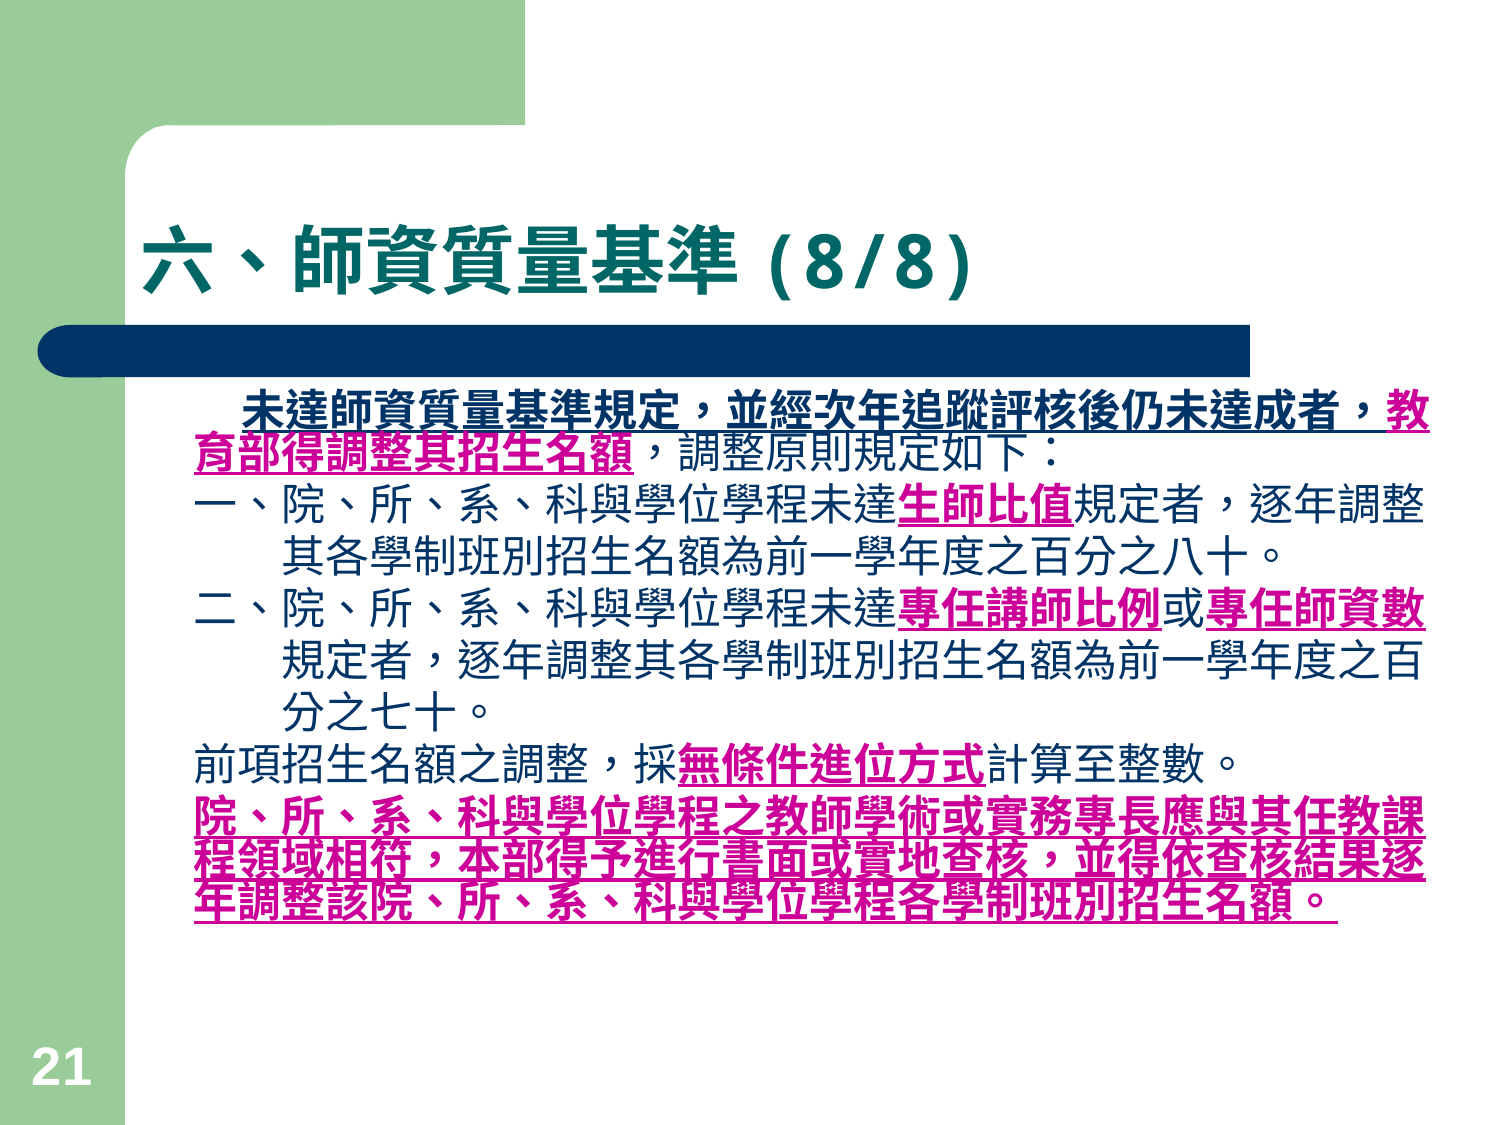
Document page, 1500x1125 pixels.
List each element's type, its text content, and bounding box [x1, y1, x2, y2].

text_box [13, 1023, 111, 1105]
title 六、師資質量基準(8/8) [125, 125, 1426, 313]
list 未達師資質量基準規定，並經次年追蹤評核後仍未達成者，教育部得調整其招生名額，調整原則規定如下： 一、院、所、系、科與學位學程未達生師比值規定者，逐年調整 其各學制班別招生名額為前一學年度之百分之八十。 二、院、所、系、科與學位學程未達專任講師比例或專任師資數 規定者，逐年調整其各學制班別招生名額為前一學年度之百 分之七十。 前項招生名額之調整，採無條件進位方式計算至整數。 院、所、系、科與學位學程之教師學術或實務專長應與其任教課程領域相符，本部得予進行書面或實地查核，並得依查核結果逐年調整該院、所、系、科與學位學程各學制班別招生名額。 [123, 385, 1471, 1083]
